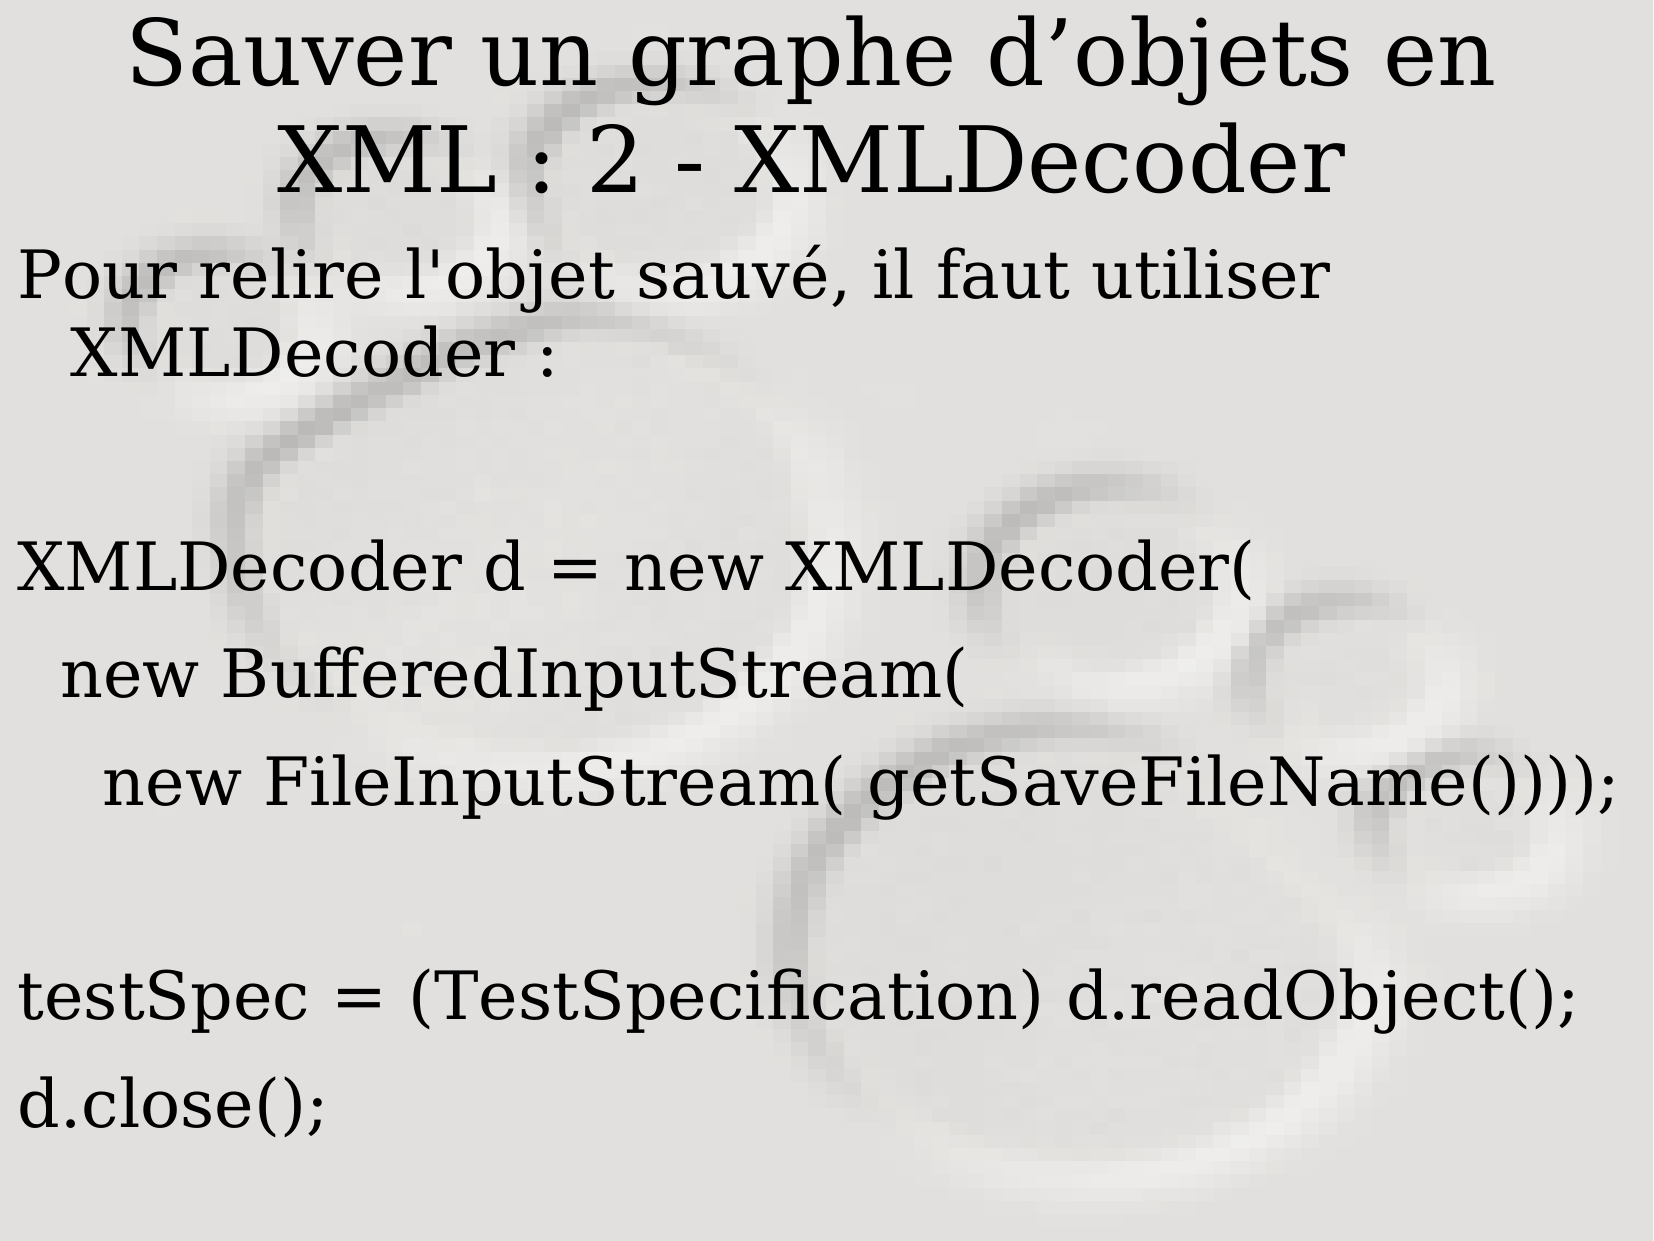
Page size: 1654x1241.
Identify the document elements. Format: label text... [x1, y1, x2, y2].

list Pour relire l'objet sauvé, il faut utiliser XMLDecoder : XMLDecoder d = new XMLDecoder( new BufferedInputStream( new FileInputStream( getSaveFileName()))); testSpec = (TestSpecification) d.readObject(); d.close(); [0, 236, 1654, 1241]
picture [0, 0, 1654, 236]
title Sauver un graphe d’objets en XML : 2 - XMLDecoder [29, 0, 1595, 215]
